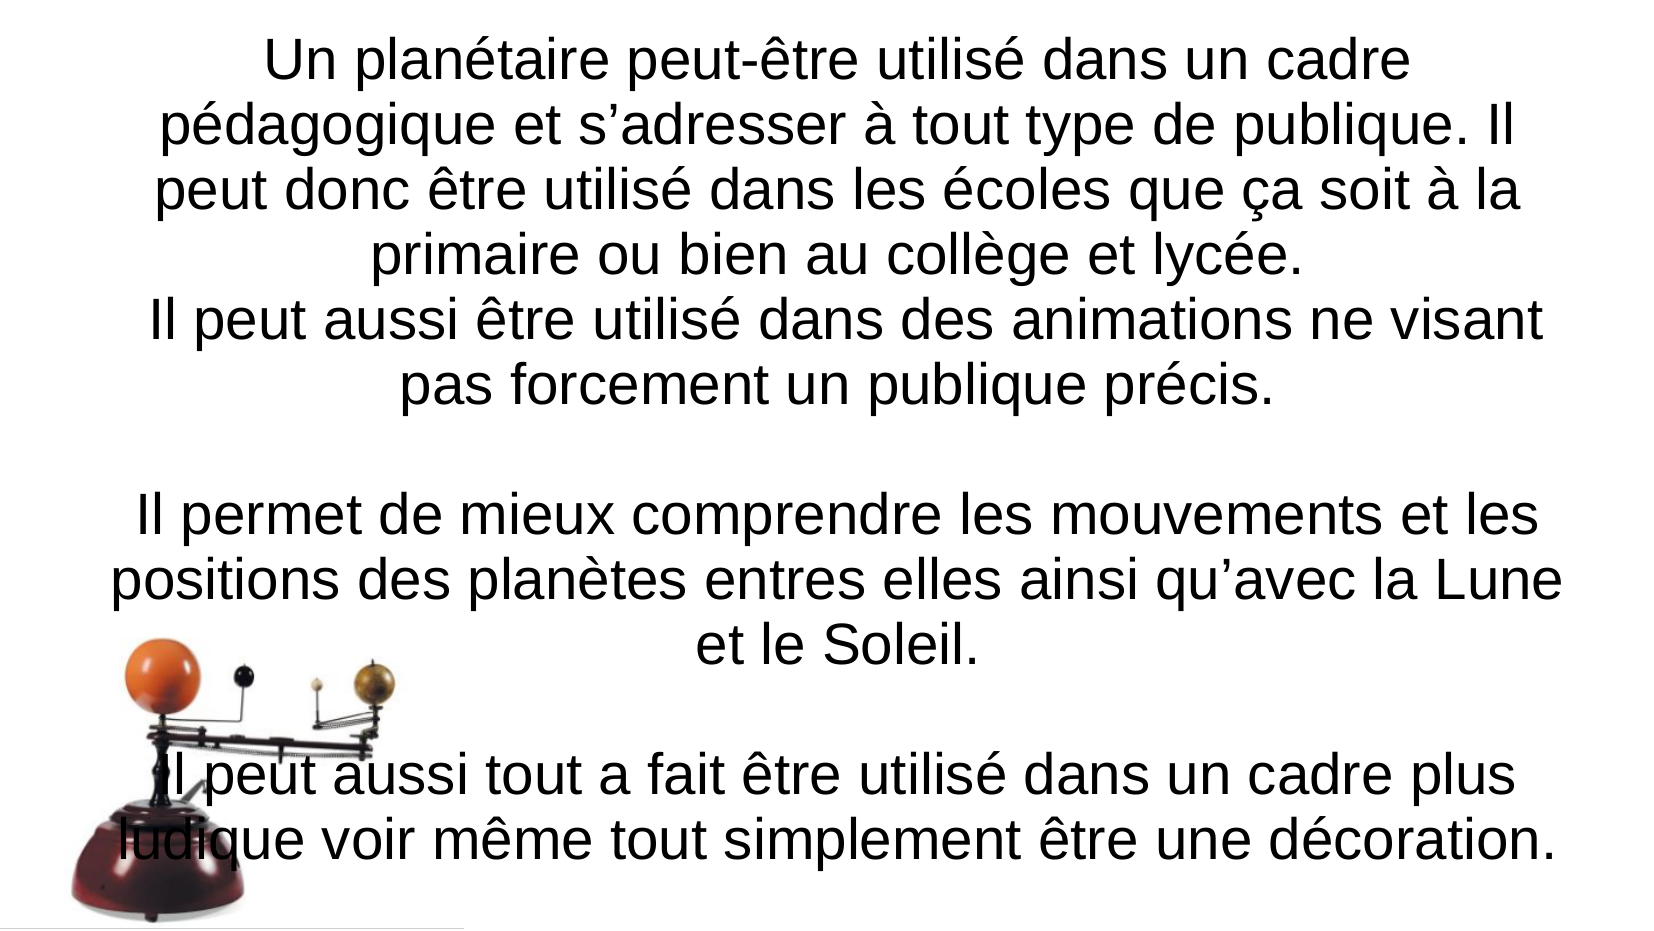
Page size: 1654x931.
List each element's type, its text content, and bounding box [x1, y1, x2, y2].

picture [0, 620, 464, 931]
title Un planétaire peut-être utilisé dans un cadre pédagogique et s’adresser à tout type de publique. Il peut donc être utilisé dans les écoles que ça soit à la primaire ou bien au collège et lycée. Il peut aussi être utilisé dans des animations ne visant pas forcement un publique précis. Il permet de mieux comprendre les mouvements et les positions des planètes entres elles ainsi qu’avec la Lune et le Soleil. Il peut aussi tout a fait être utilisé dans un cadre plus ludique voir même tout simplement être une décoration. [94, 26, 1583, 872]
